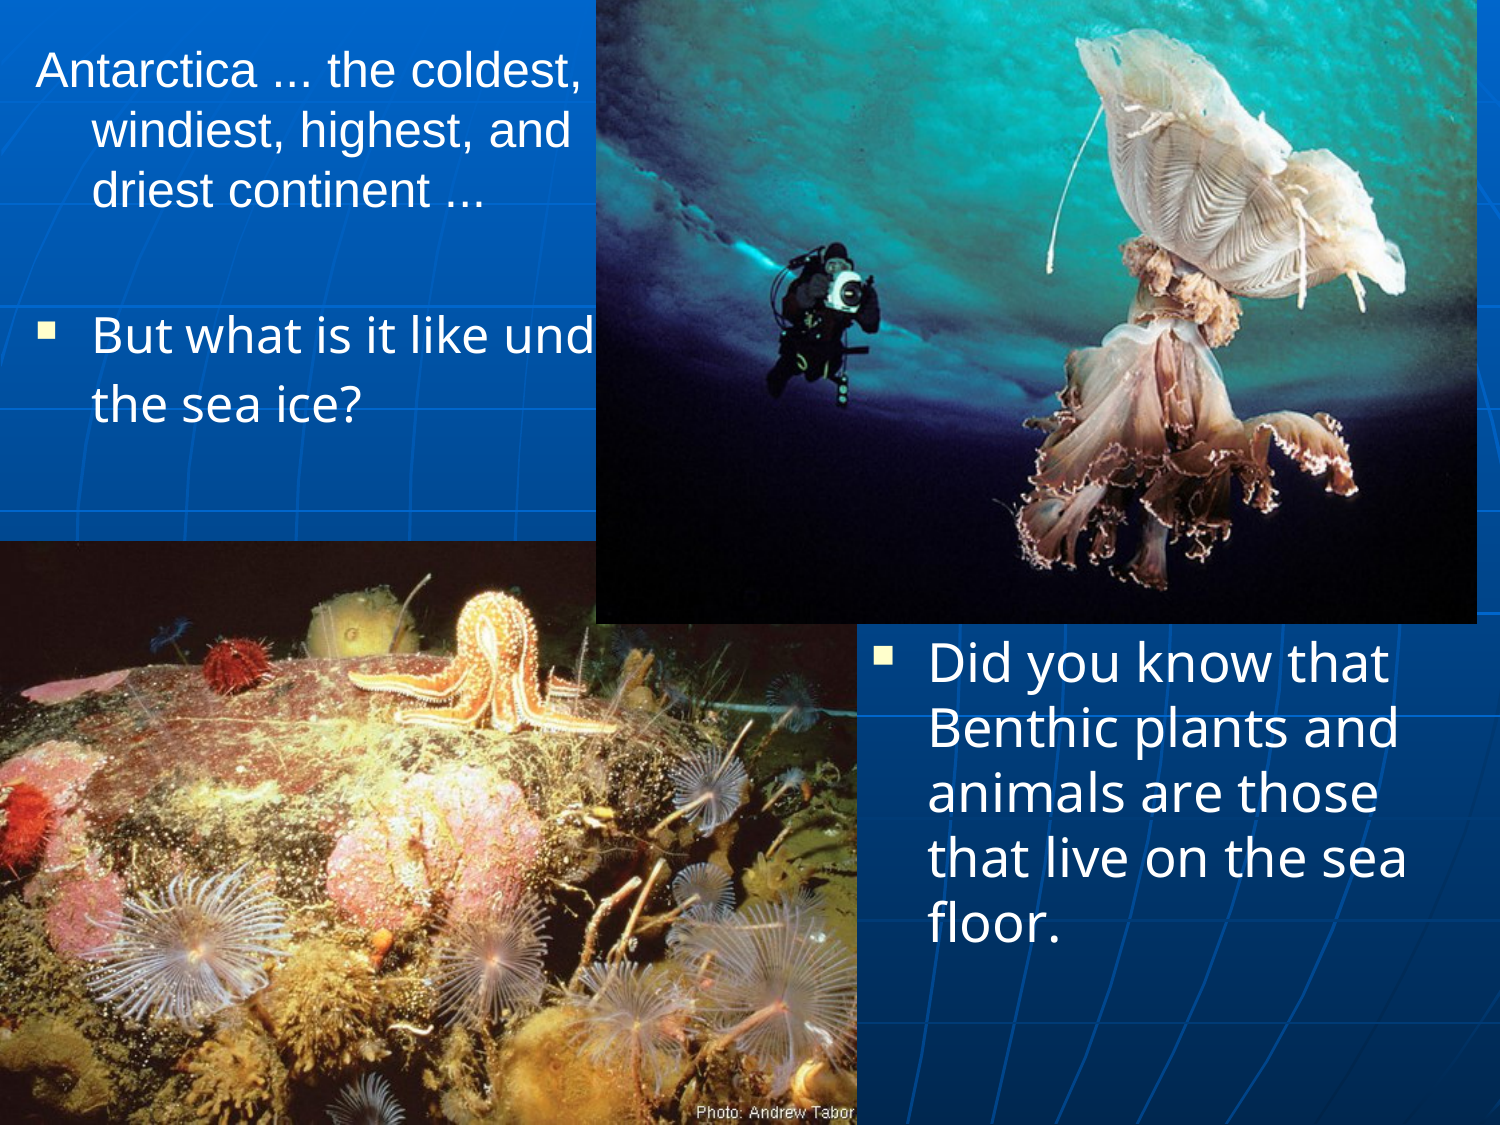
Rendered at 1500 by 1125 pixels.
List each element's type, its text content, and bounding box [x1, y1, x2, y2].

list Antarctica ... the coldest, windiest, highest, and driest continent ... But what is it like under the sea ice? [20, 29, 596, 541]
picture [596, 0, 1477, 624]
text_box [0, 541, 856, 1125]
list Did you know that Benthic plants and animals are those that live on the sea floor. [856, 620, 1500, 1125]
